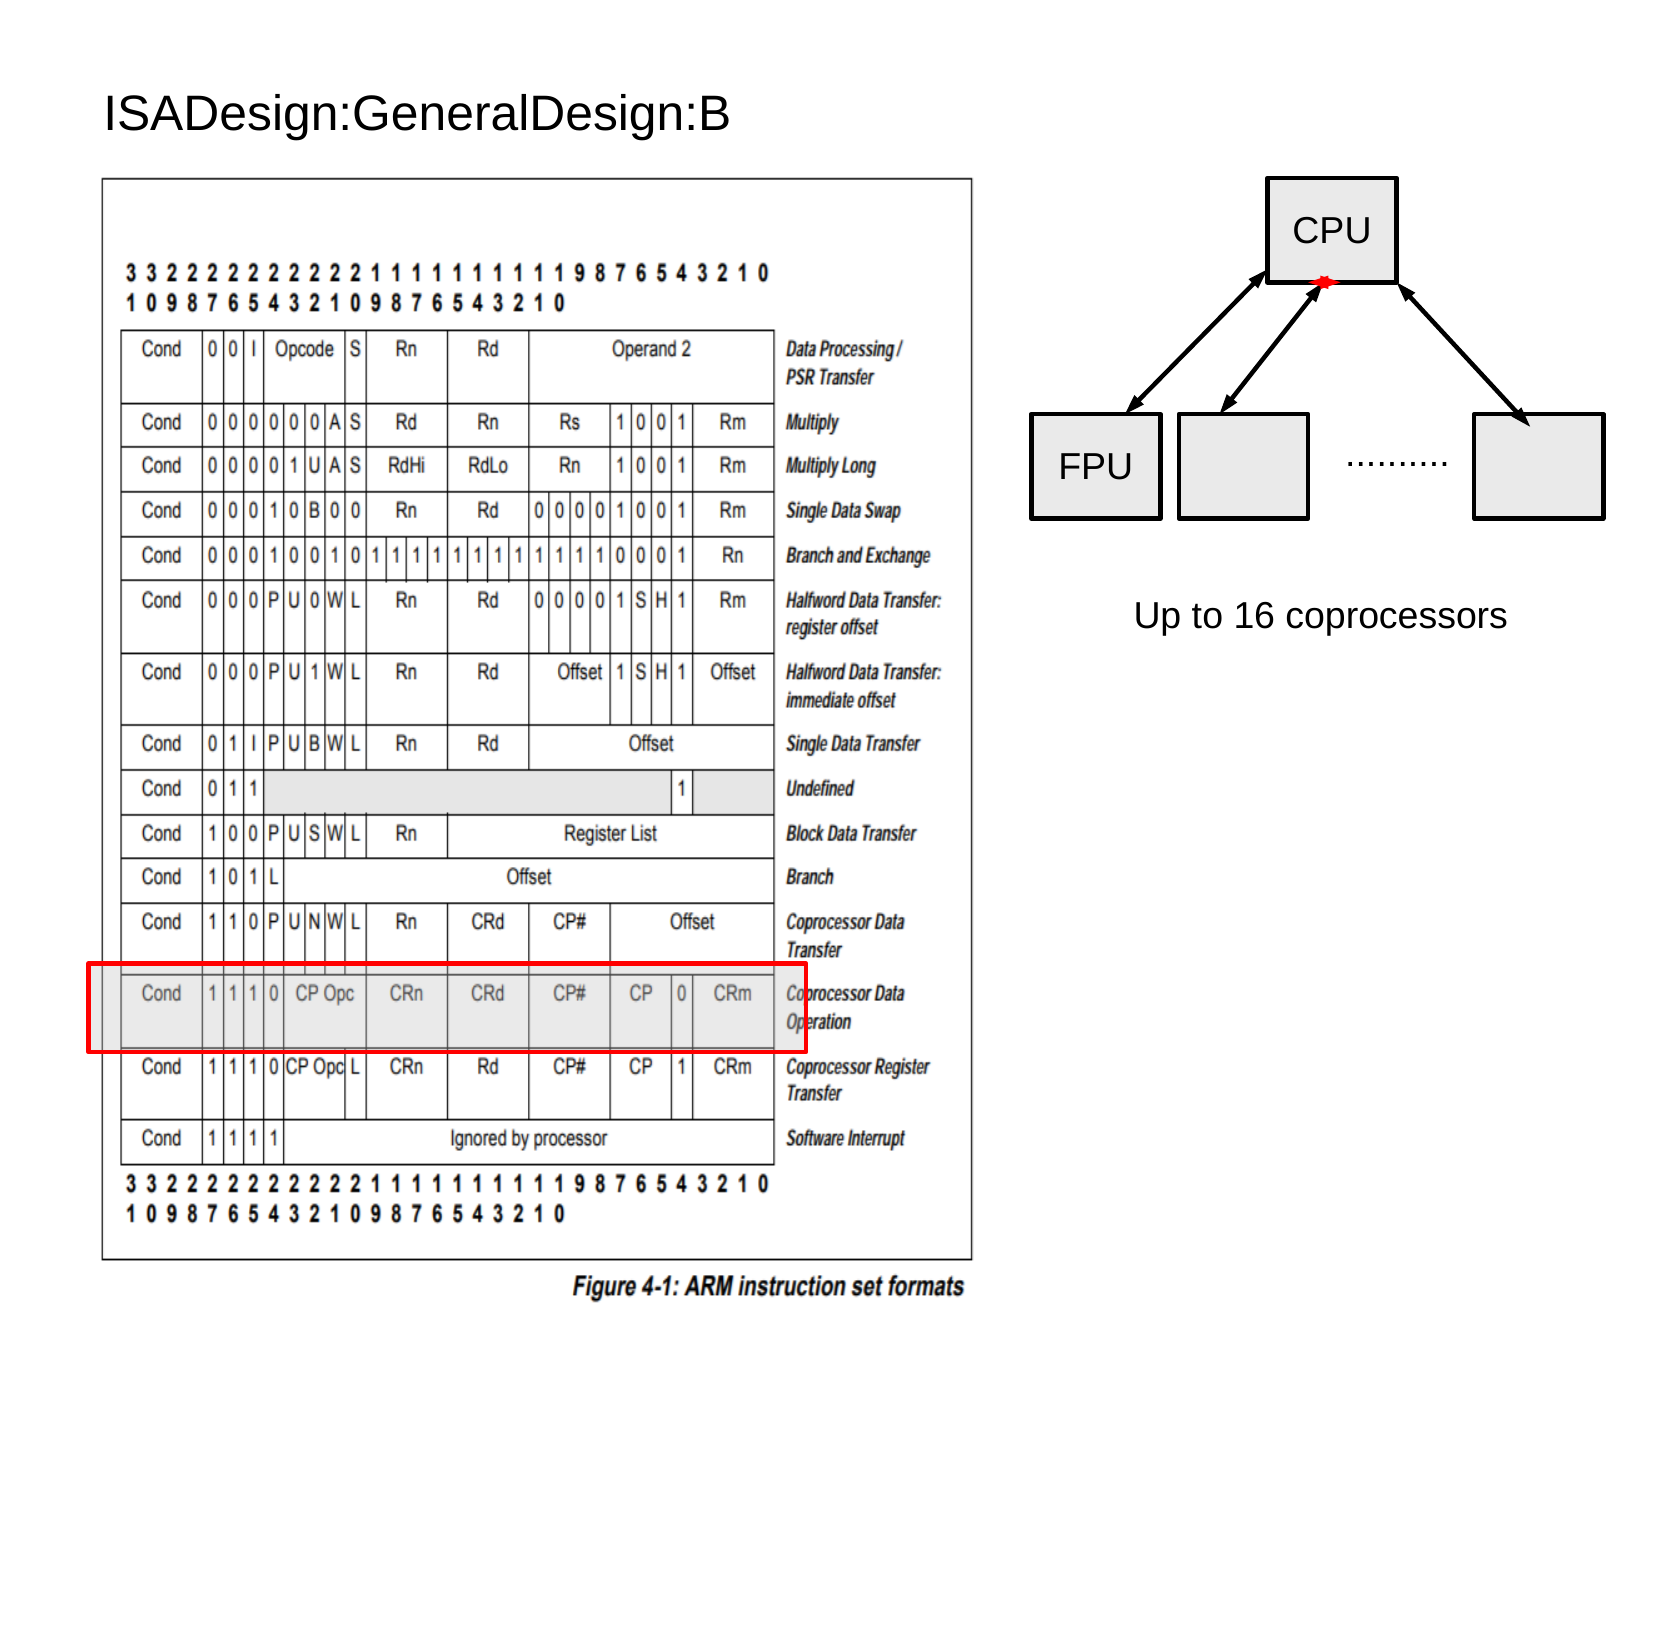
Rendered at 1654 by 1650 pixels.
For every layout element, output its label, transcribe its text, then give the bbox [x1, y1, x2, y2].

picture [88, 165, 1006, 1309]
text_box Up to 16 coprocessors [1116, 584, 1526, 646]
text_box [1474, 414, 1604, 519]
text_box ISADesign:GeneralDesign:B [88, 78, 1076, 166]
text_box .......... [1328, 423, 1468, 485]
text_box FPU [1031, 414, 1161, 519]
text_box [88, 963, 807, 1053]
text_box [1178, 414, 1309, 519]
text_box CPU [1267, 177, 1397, 283]
